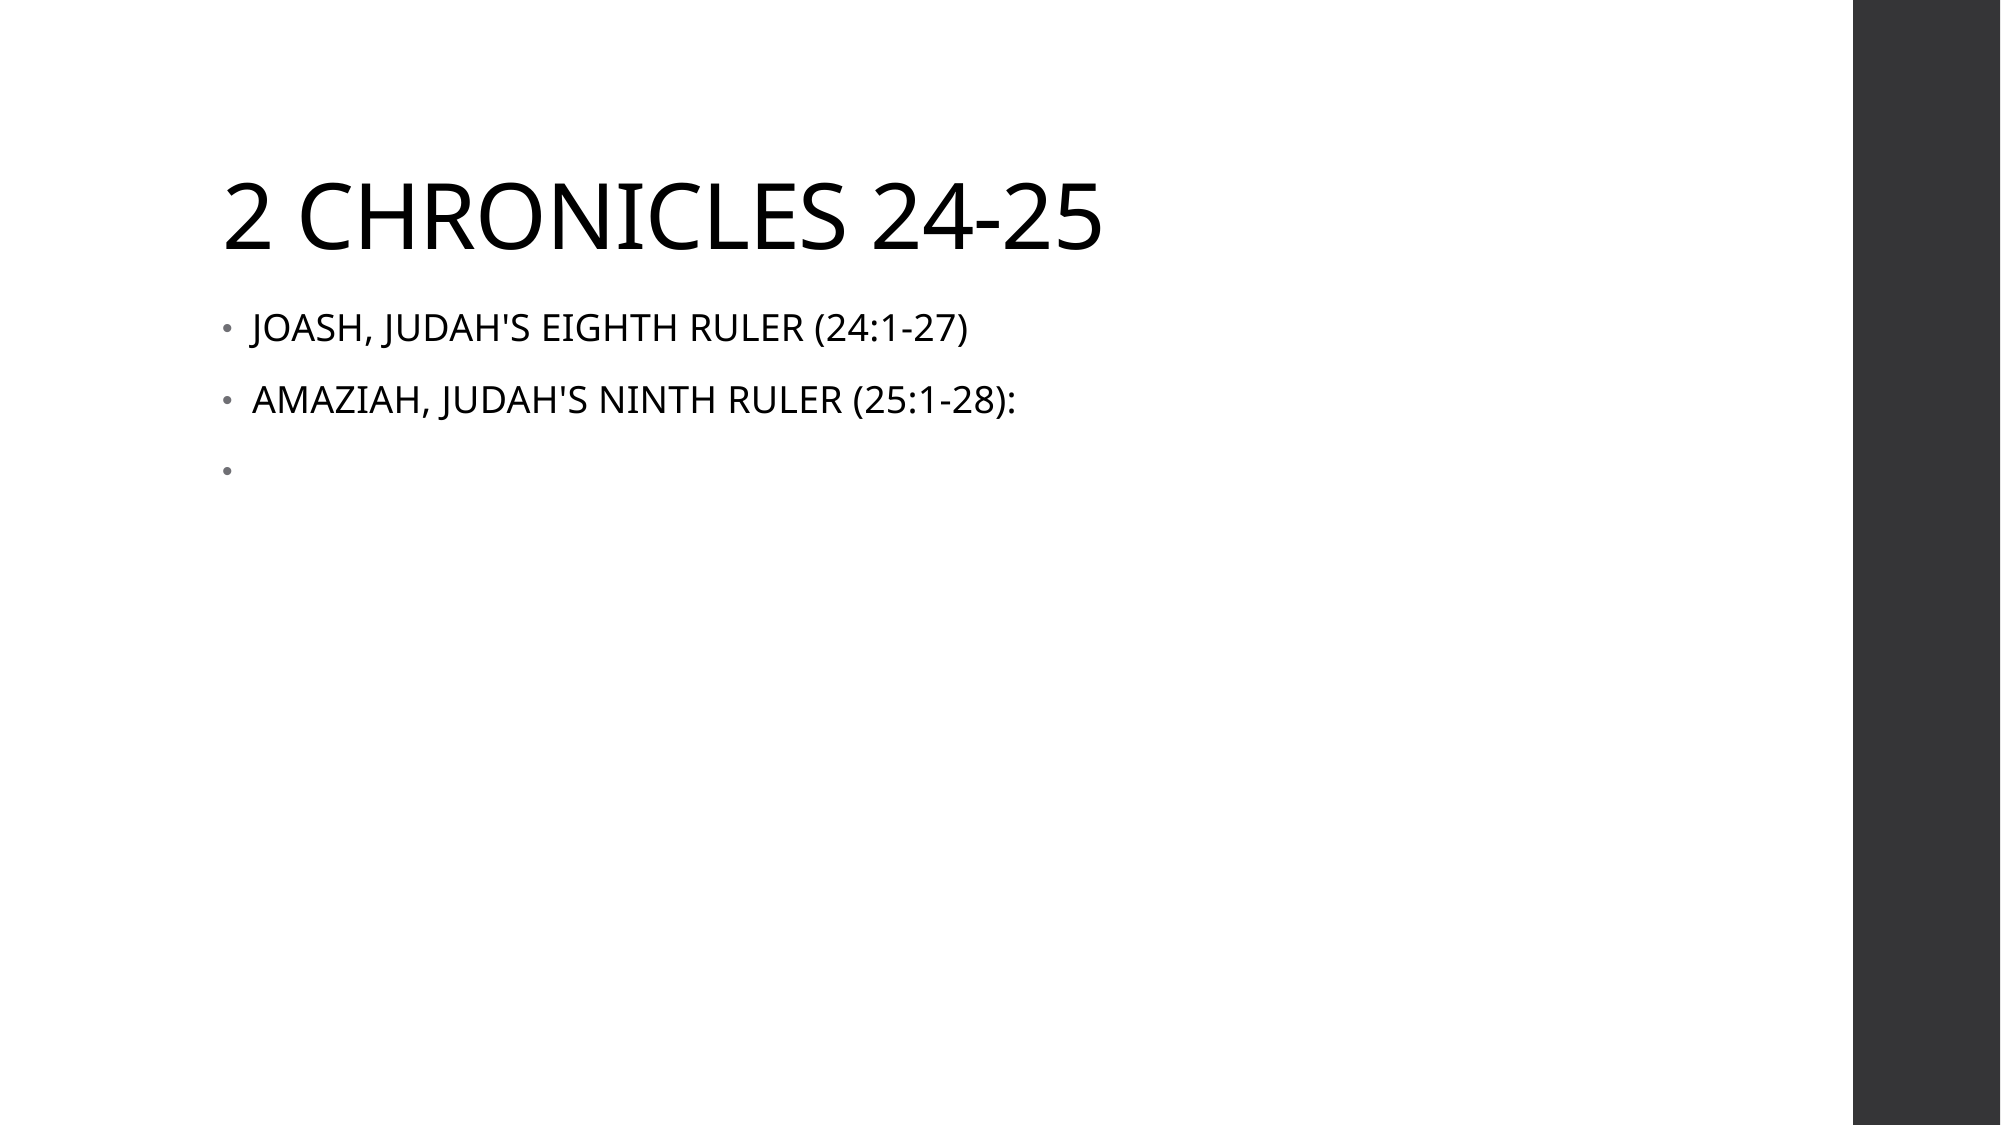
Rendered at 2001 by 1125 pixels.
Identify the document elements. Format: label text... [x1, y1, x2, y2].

title 2 CHRONICLES 24-25 [206, 60, 1797, 278]
list JOASH, JUDAH'S EIGHTH RULER (24:1-27) AMAZIAH, JUDAH'S NINTH RULER (25:1-28): [206, 299, 1617, 1014]
